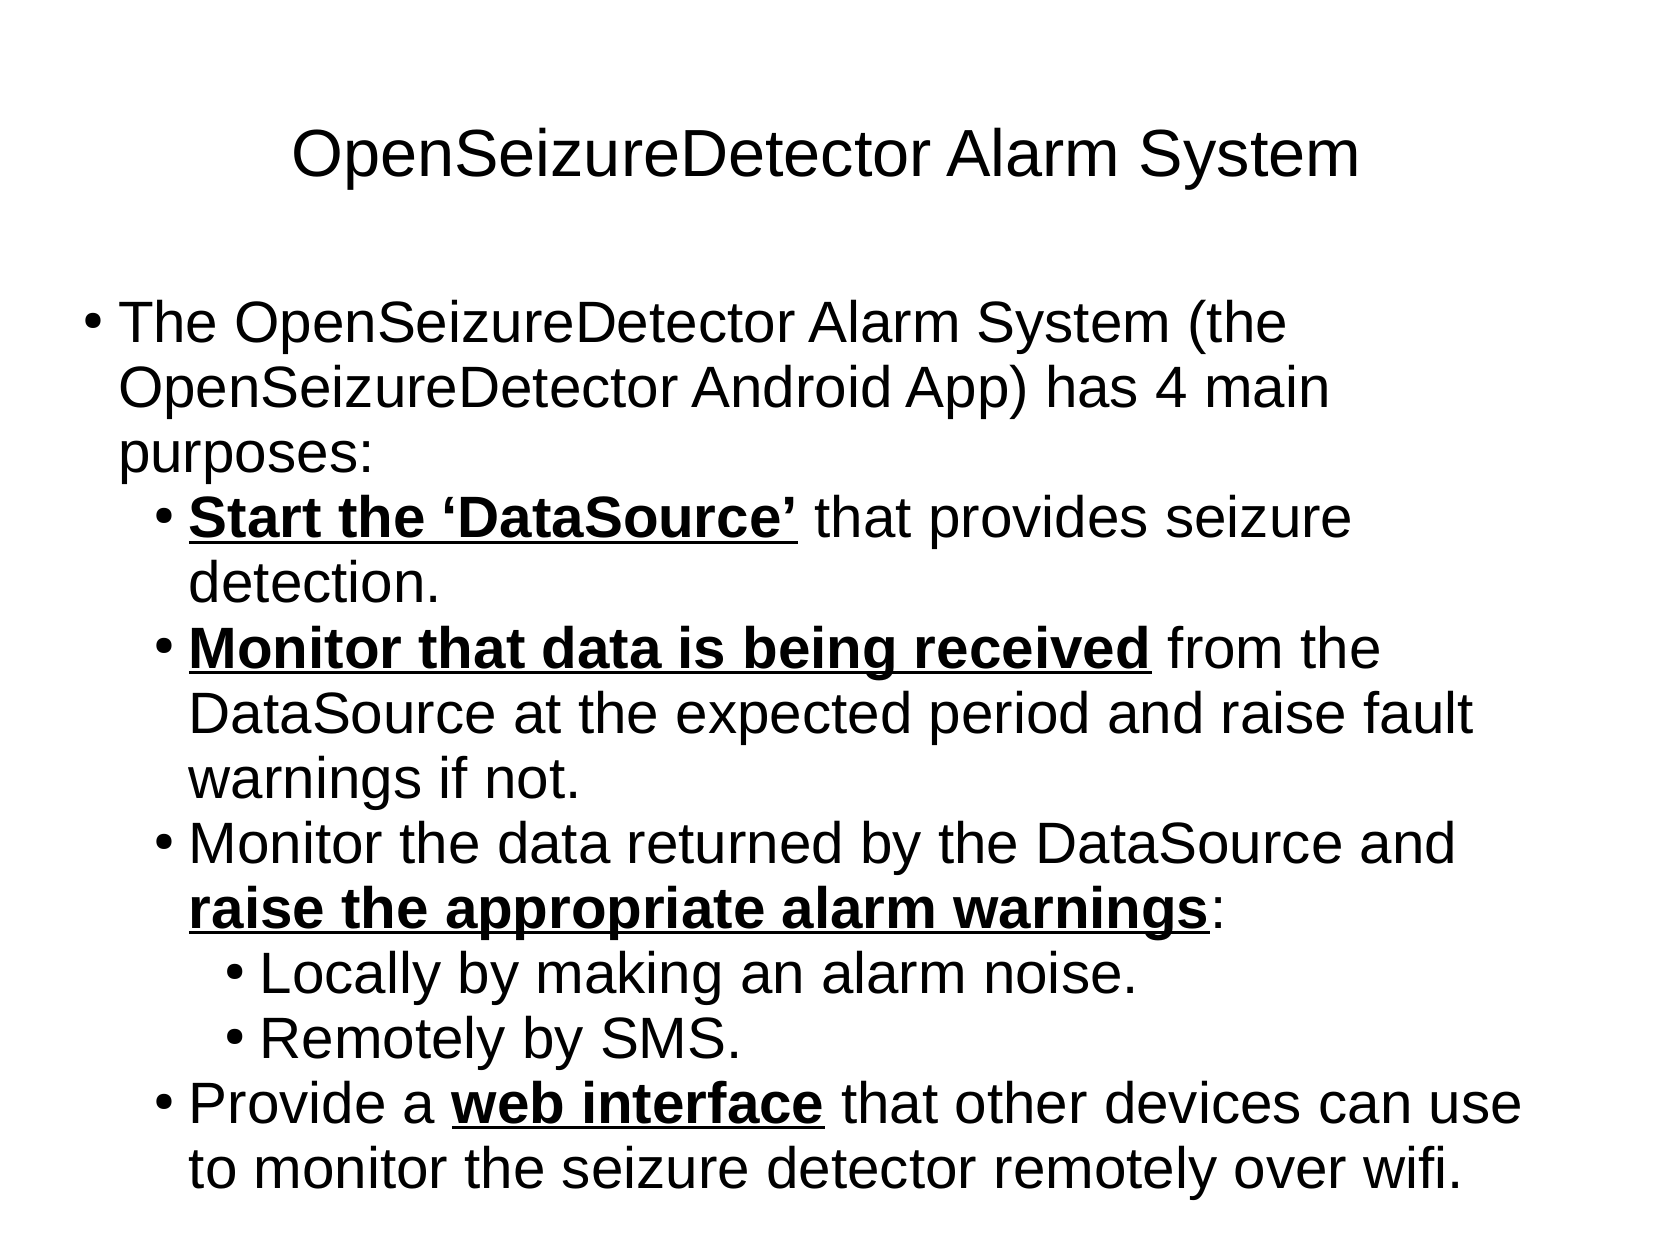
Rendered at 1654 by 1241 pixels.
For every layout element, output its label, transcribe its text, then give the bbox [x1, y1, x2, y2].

subtitle The OpenSeizureDetector Alarm System (the OpenSeizureDetector Android App) has 4 main purposes: Start the ‘DataSource’ that provides seizure detection. Monitor that data is being received from the DataSource at the expected period and raise fault warnings if not. Monitor the data returned by the DataSource and raise the appropriate alarm warnings: Locally by making an alarm noise. Remotely by SMS. Provide a web interface that other devices can use to monitor the seizure detector remotely over wifi. [82, 290, 1571, 1201]
title OpenSeizureDetector Alarm System [82, 49, 1571, 257]
